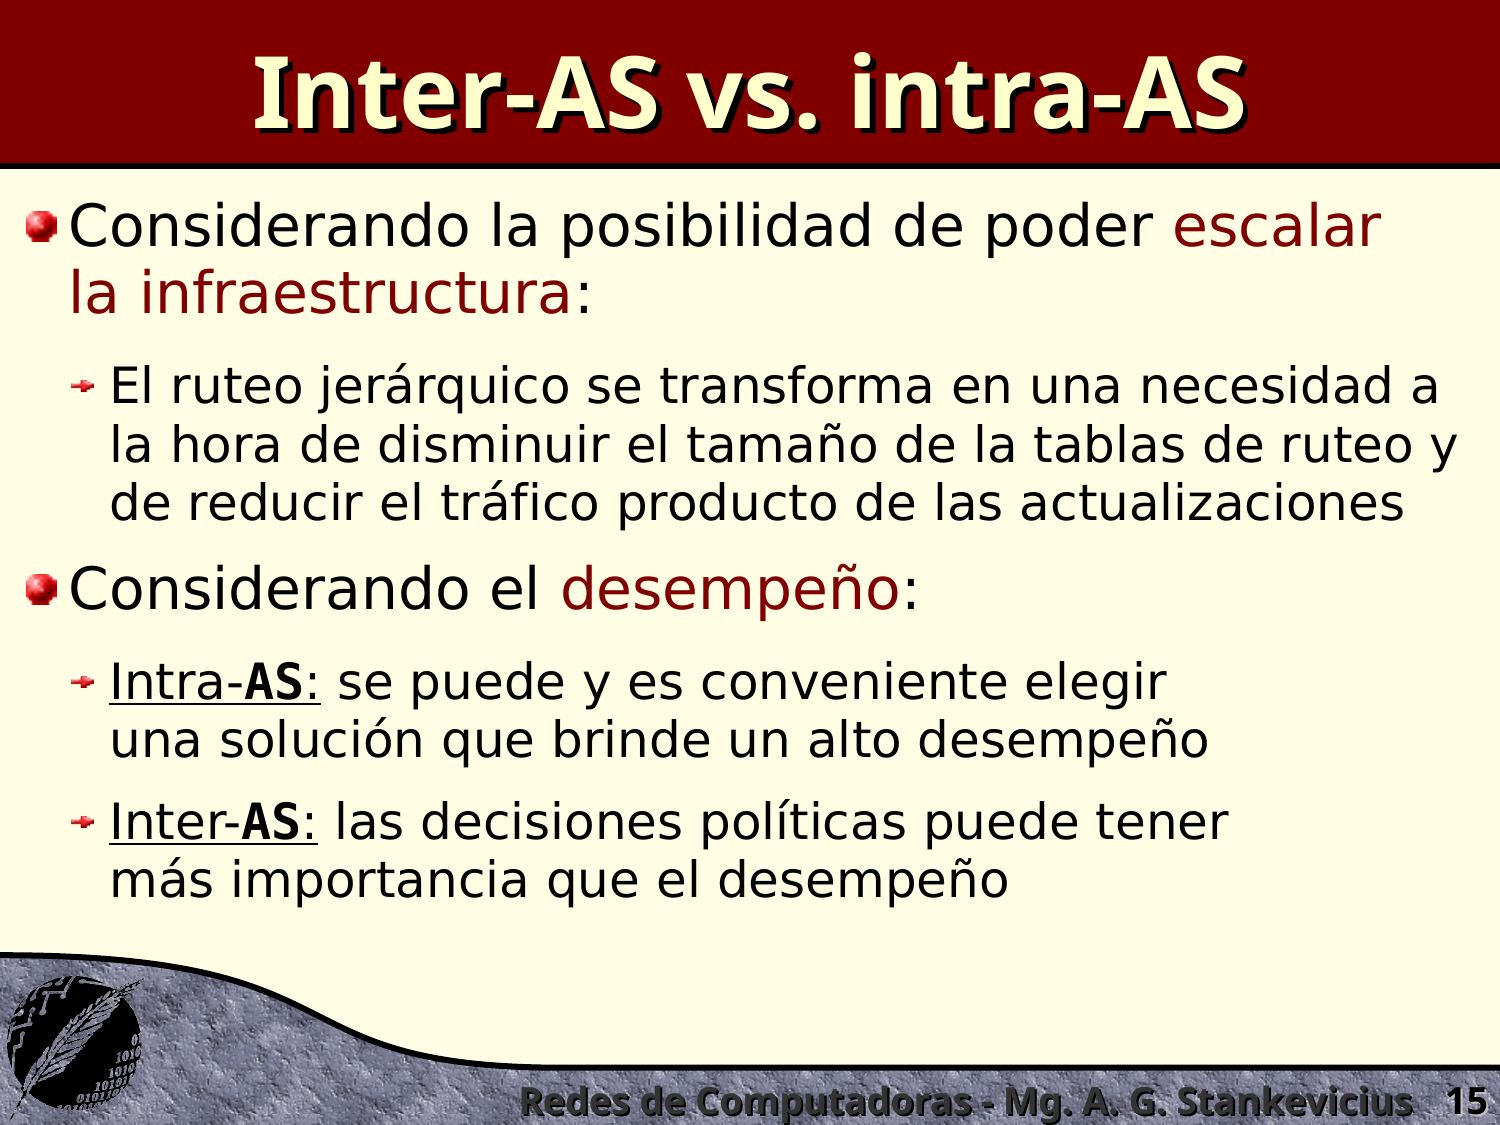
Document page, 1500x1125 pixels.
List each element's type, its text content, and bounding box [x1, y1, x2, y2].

picture [0, 959, 1500, 1125]
picture [790, 1100, 795, 1110]
list Considerando la posibilidad de poder escalar la infraestructura: El ruteo jerárquico se transforma en una necesidad a la hora de disminuir el tamaño de la tablas de ruteo y de reducir el tráfico producto de las actualizaciones Considerando el desempeño: Intra-AS: se puede y es conveniente elegir una solución que brinde un alto desempeño Inter-AS: las decisiones políticas puede tener más importancia que el desempeño [11, 192, 1486, 921]
title Inter-AS vs. intra-AS [15, 5, 1485, 160]
picture [1047, 1100, 1054, 1110]
